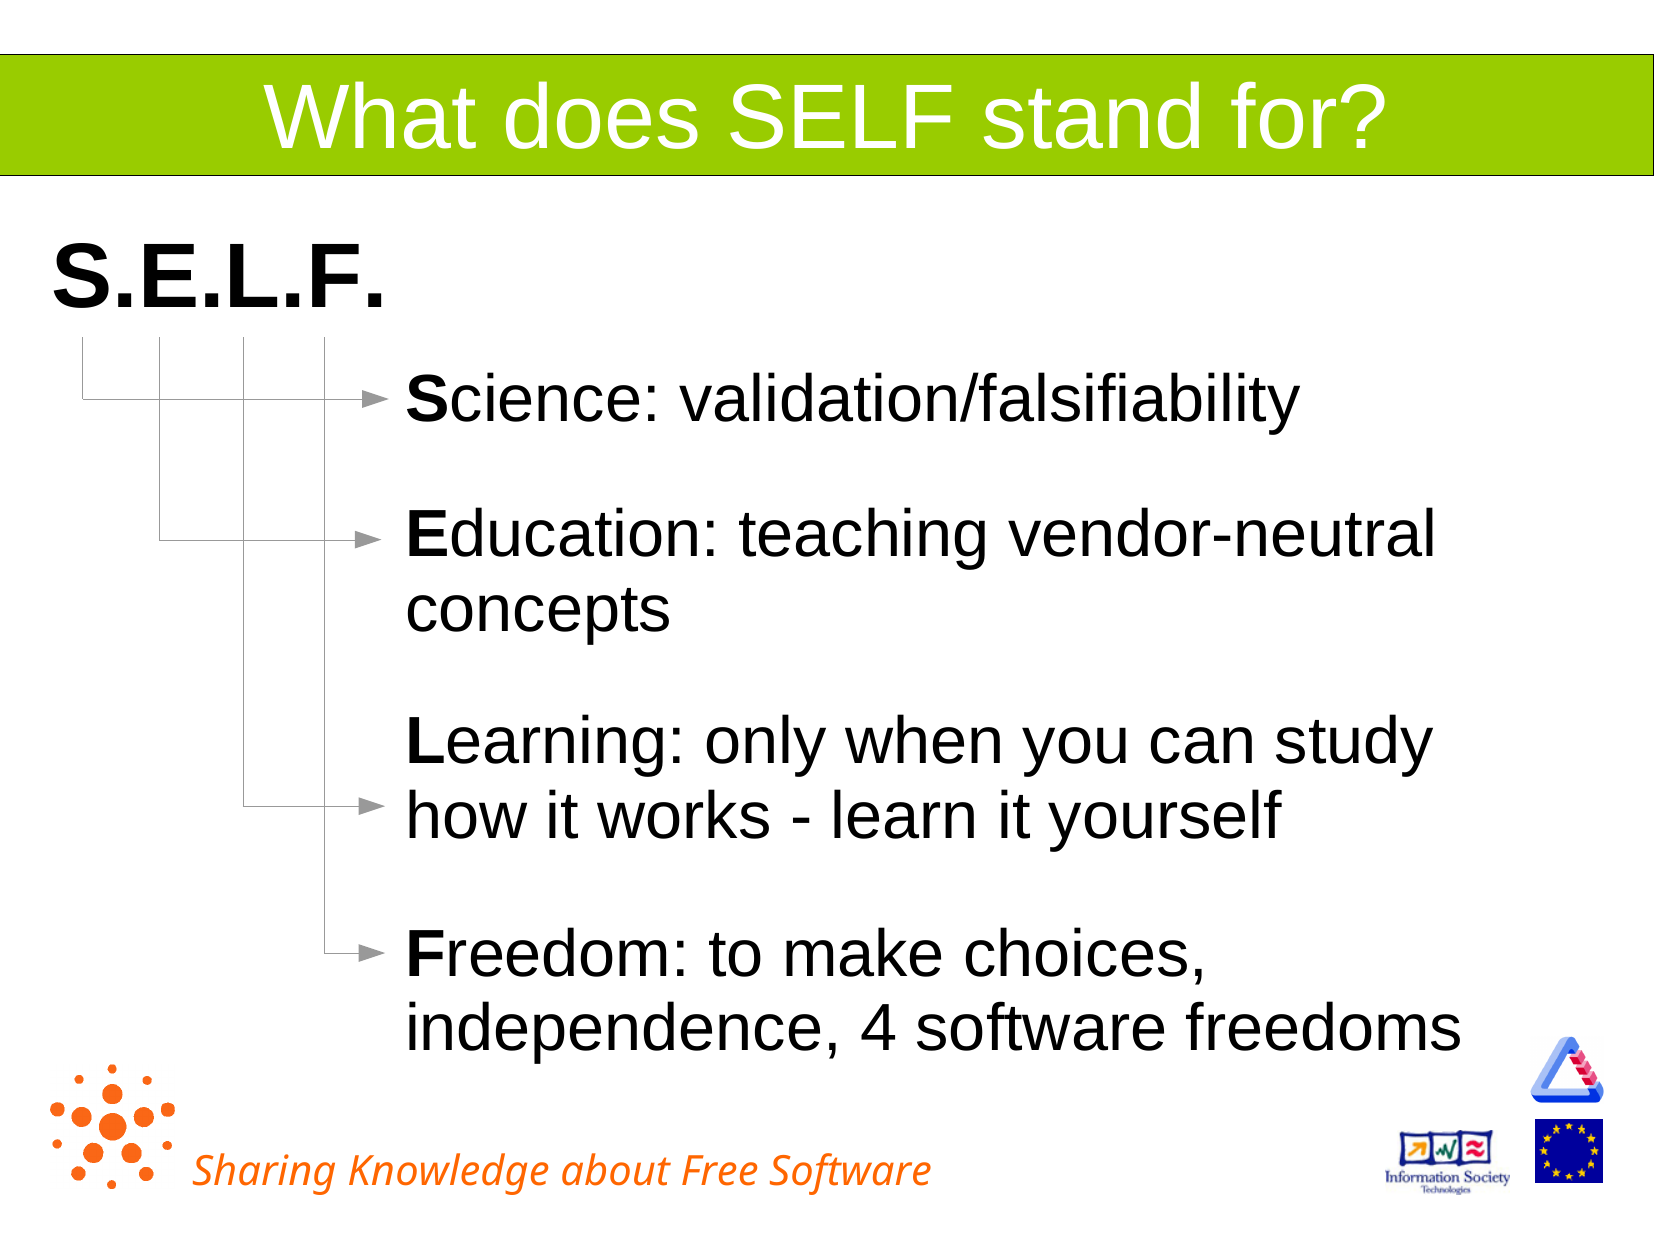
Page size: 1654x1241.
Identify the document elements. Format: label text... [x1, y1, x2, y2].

text_box Education: teaching vendor-neutral concepts [405, 496, 1535, 666]
text_box Learning: only when you can study how it works - learn it yourself [405, 702, 1535, 873]
text_box Science: validation/falsifiability [405, 360, 1535, 479]
picture [50, 1064, 175, 1189]
picture [1535, 1119, 1603, 1183]
title What does SELF stand for? [82, 59, 1571, 174]
picture [1385, 1130, 1510, 1195]
picture [1530, 1036, 1604, 1104]
text_box S.E.L.F. [51, 224, 382, 343]
text_box Freedom: to make choices, independence, 4 software freedoms [405, 915, 1535, 1085]
